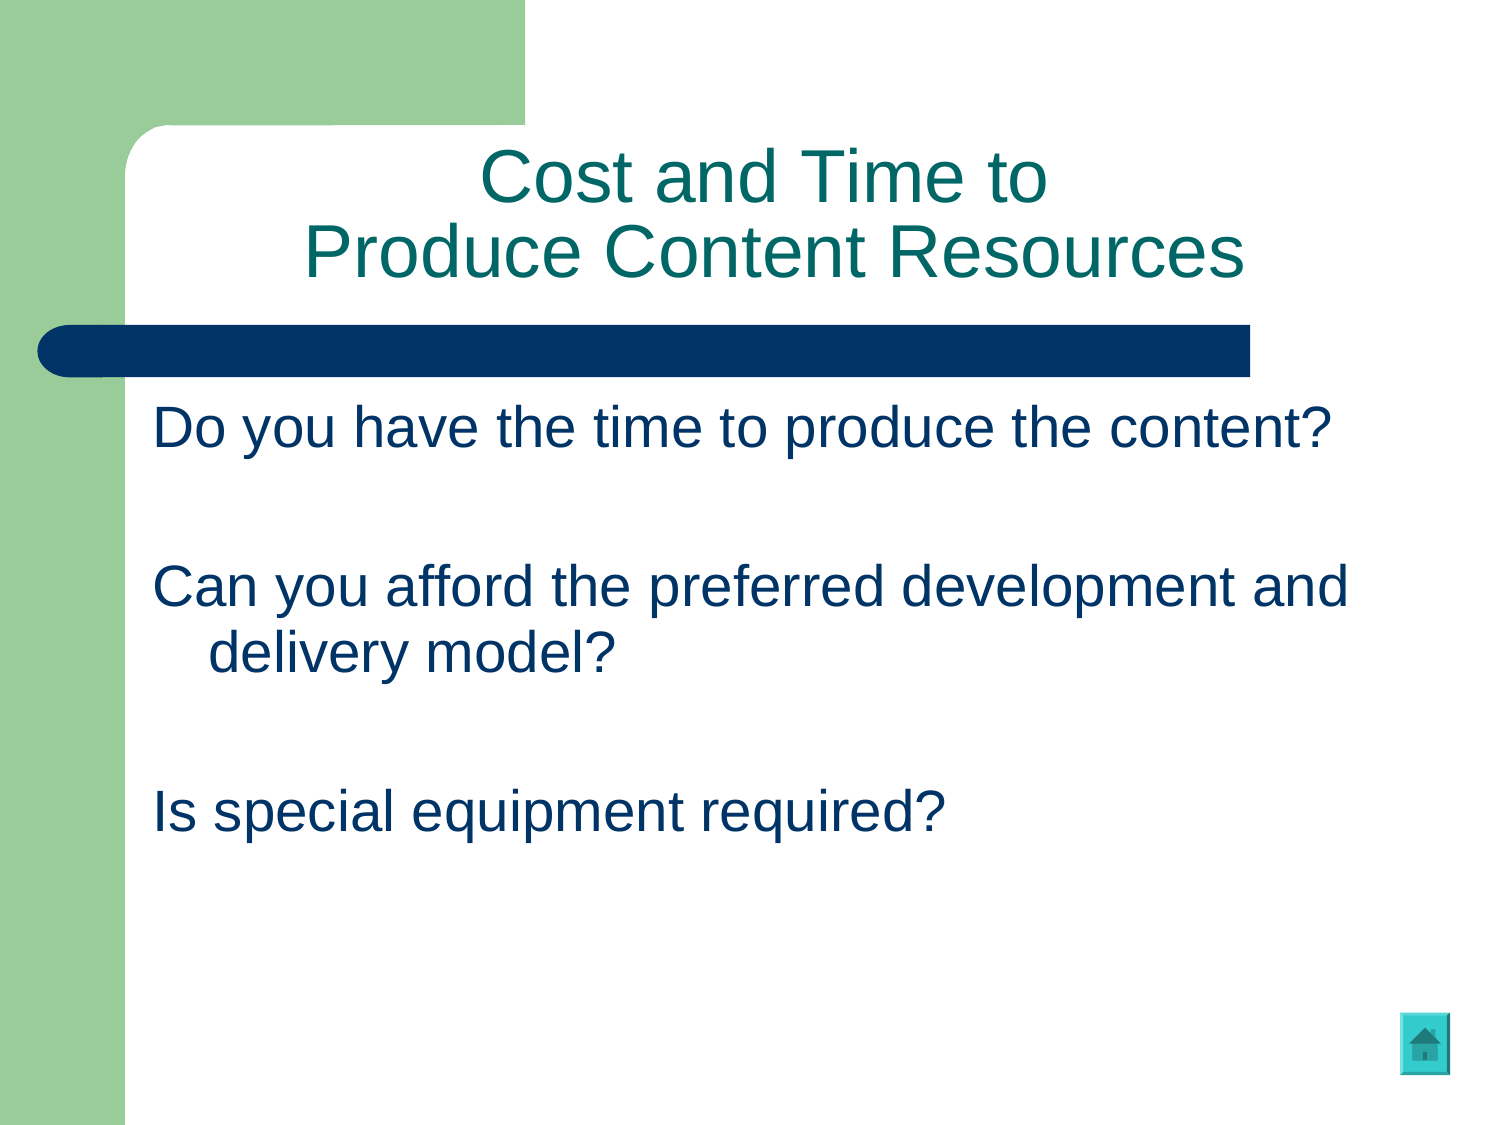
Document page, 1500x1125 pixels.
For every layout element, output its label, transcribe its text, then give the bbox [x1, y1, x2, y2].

list Do you have the time to produce the content? Can you afford the preferred development and delivery model? Is special equipment required? [137, 387, 1400, 999]
text_box [1401, 1012, 1451, 1076]
title Cost and Time to Produce Content Resources [136, 123, 1414, 301]
